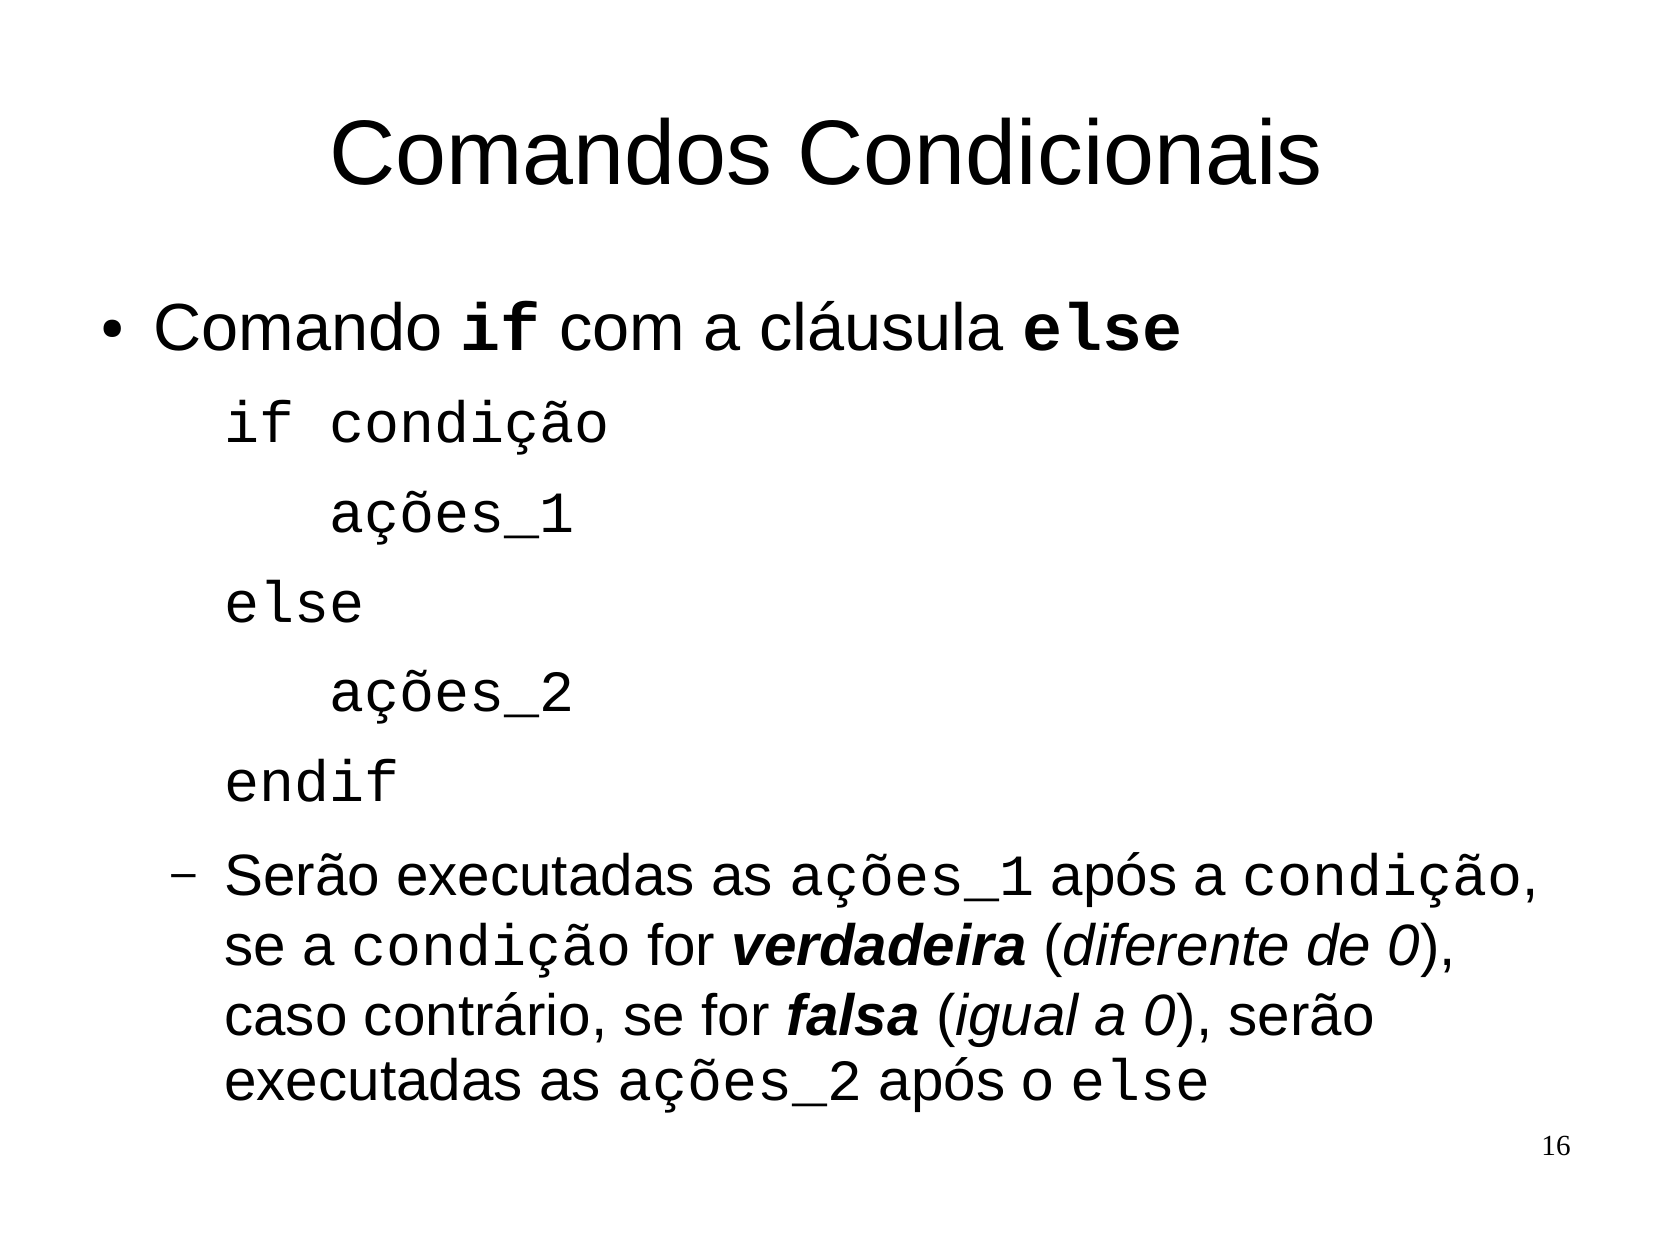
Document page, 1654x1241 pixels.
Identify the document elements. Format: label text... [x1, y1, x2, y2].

title Comandos Condicionais [82, 49, 1571, 257]
list Comando if com a cláusula else if condição ações_1 else ações_2 endif Serão executadas as ações_1 após a condição, se a condição for verdadeira (diferente de 0), caso contrário, se for falsa (igual a 0), serão executadas as ações_2 após o else [82, 290, 1571, 1123]
